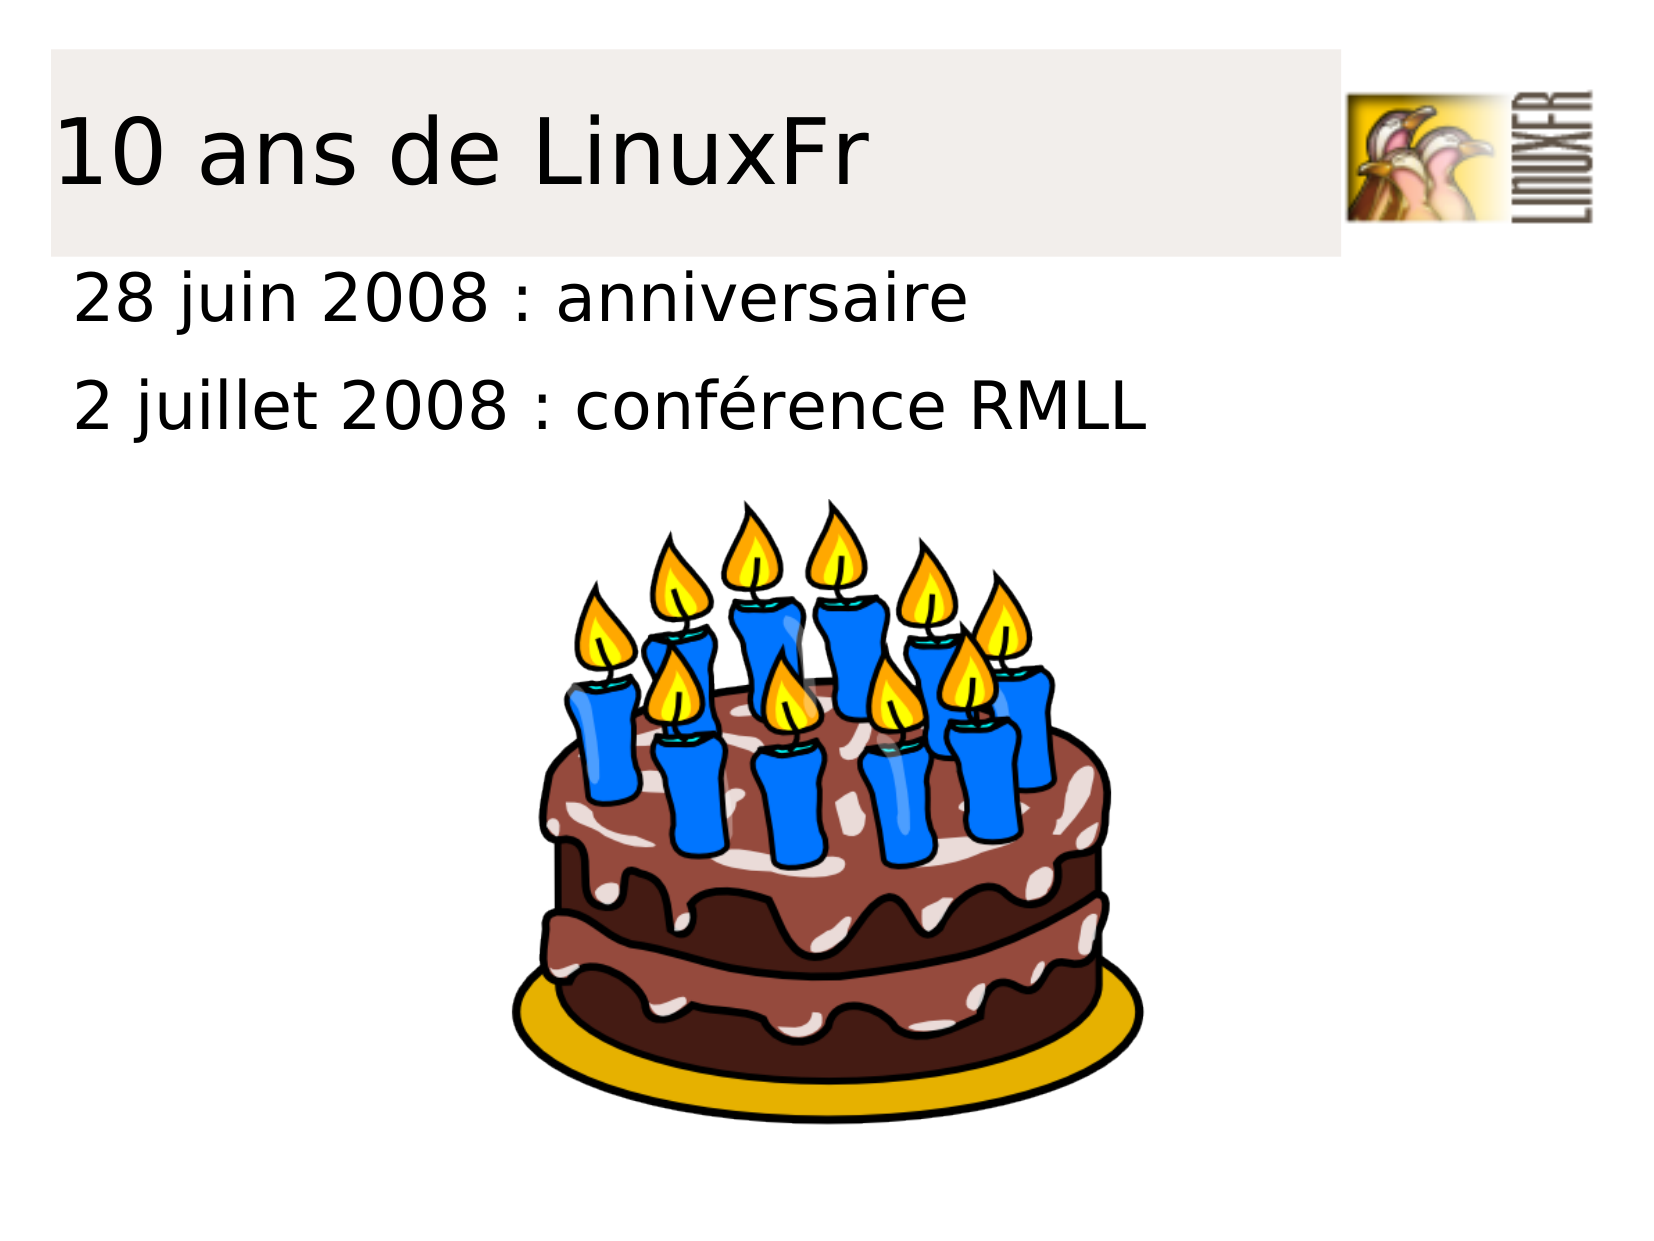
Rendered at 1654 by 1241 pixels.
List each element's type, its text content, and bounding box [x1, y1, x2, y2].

title 10 ans de LinuxFr [51, 49, 1342, 257]
picture [480, 499, 1174, 1193]
picture [1342, 88, 1601, 229]
list 28 juin 2008 : anniversaire 2 juillet 2008 : conférence RMLL [54, 259, 1628, 1103]
